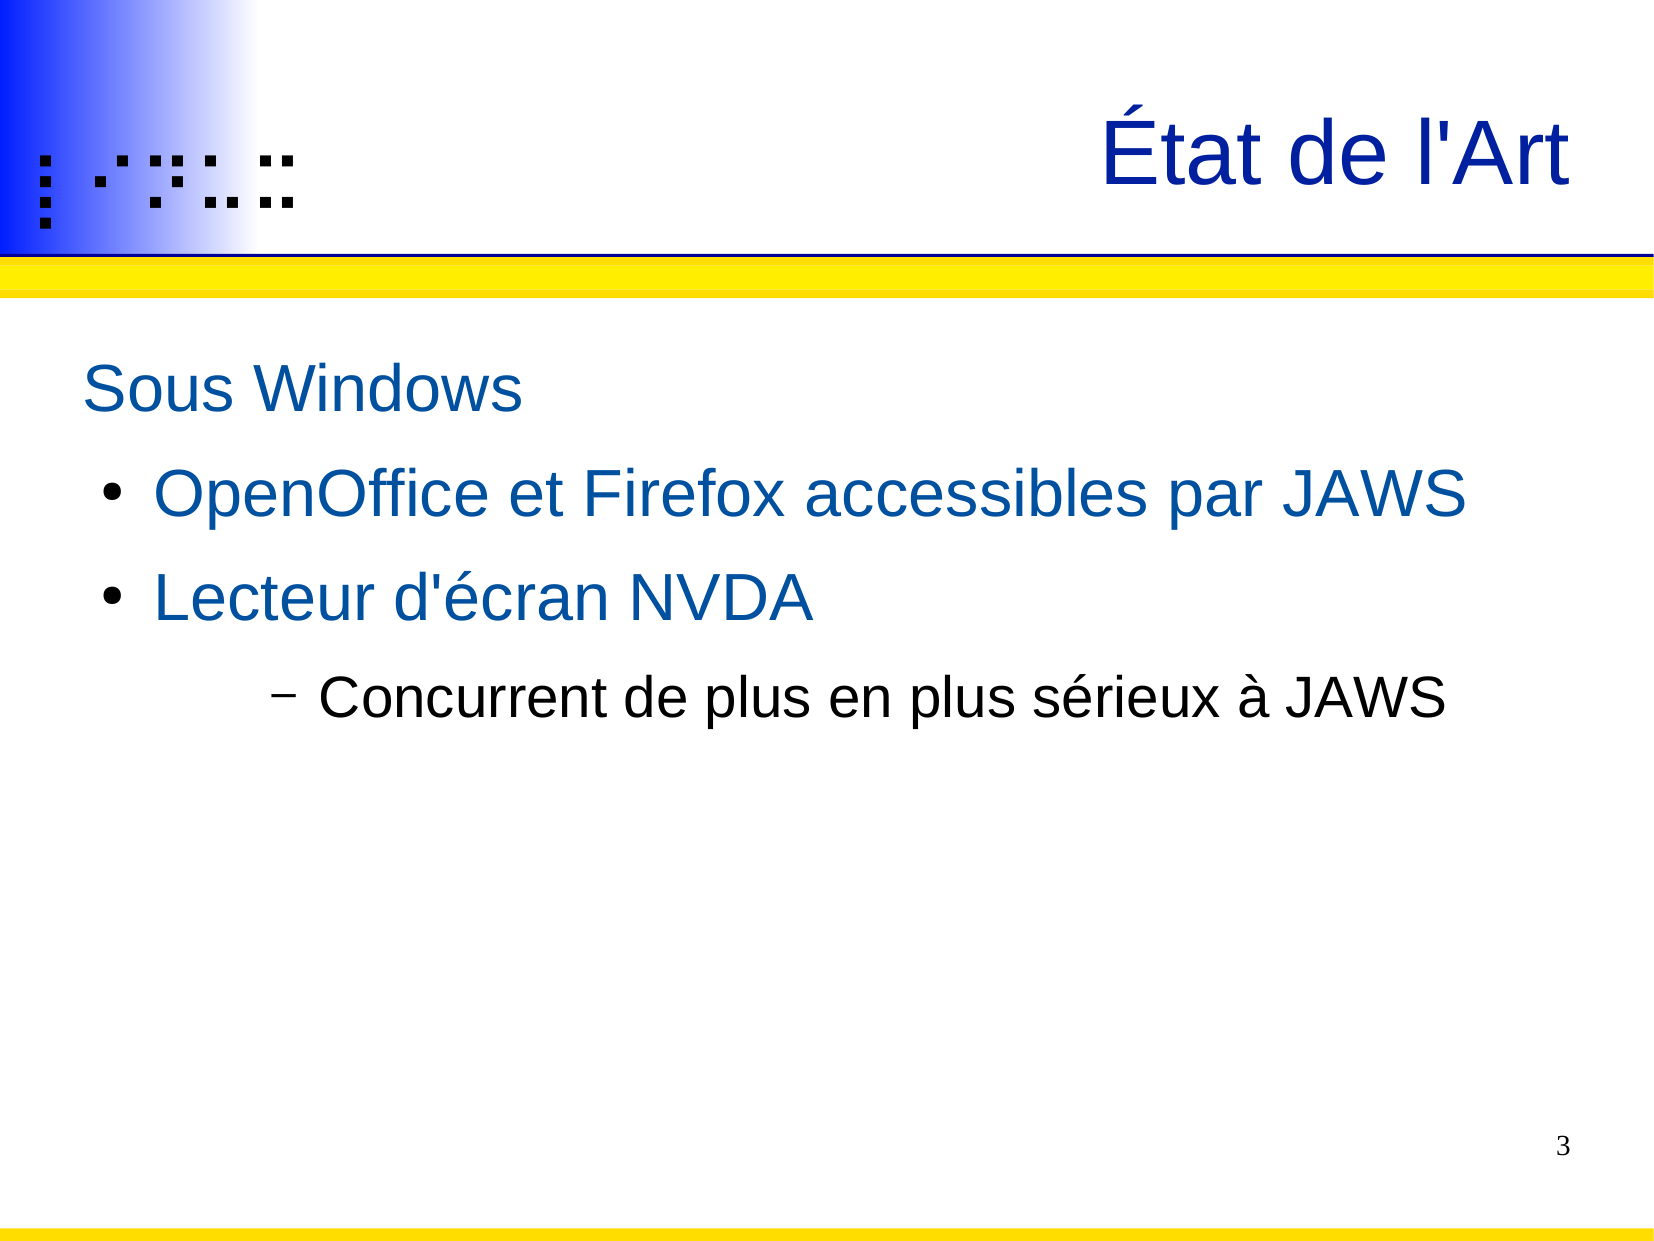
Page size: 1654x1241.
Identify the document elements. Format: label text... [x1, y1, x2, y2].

list Sous Windows OpenOffice et Firefox accessibles par JAWS Lecteur d'écran NVDA Concurrent de plus en plus sérieux à JAWS [82, 351, 1571, 1111]
title État de l'Art [372, 56, 1571, 250]
